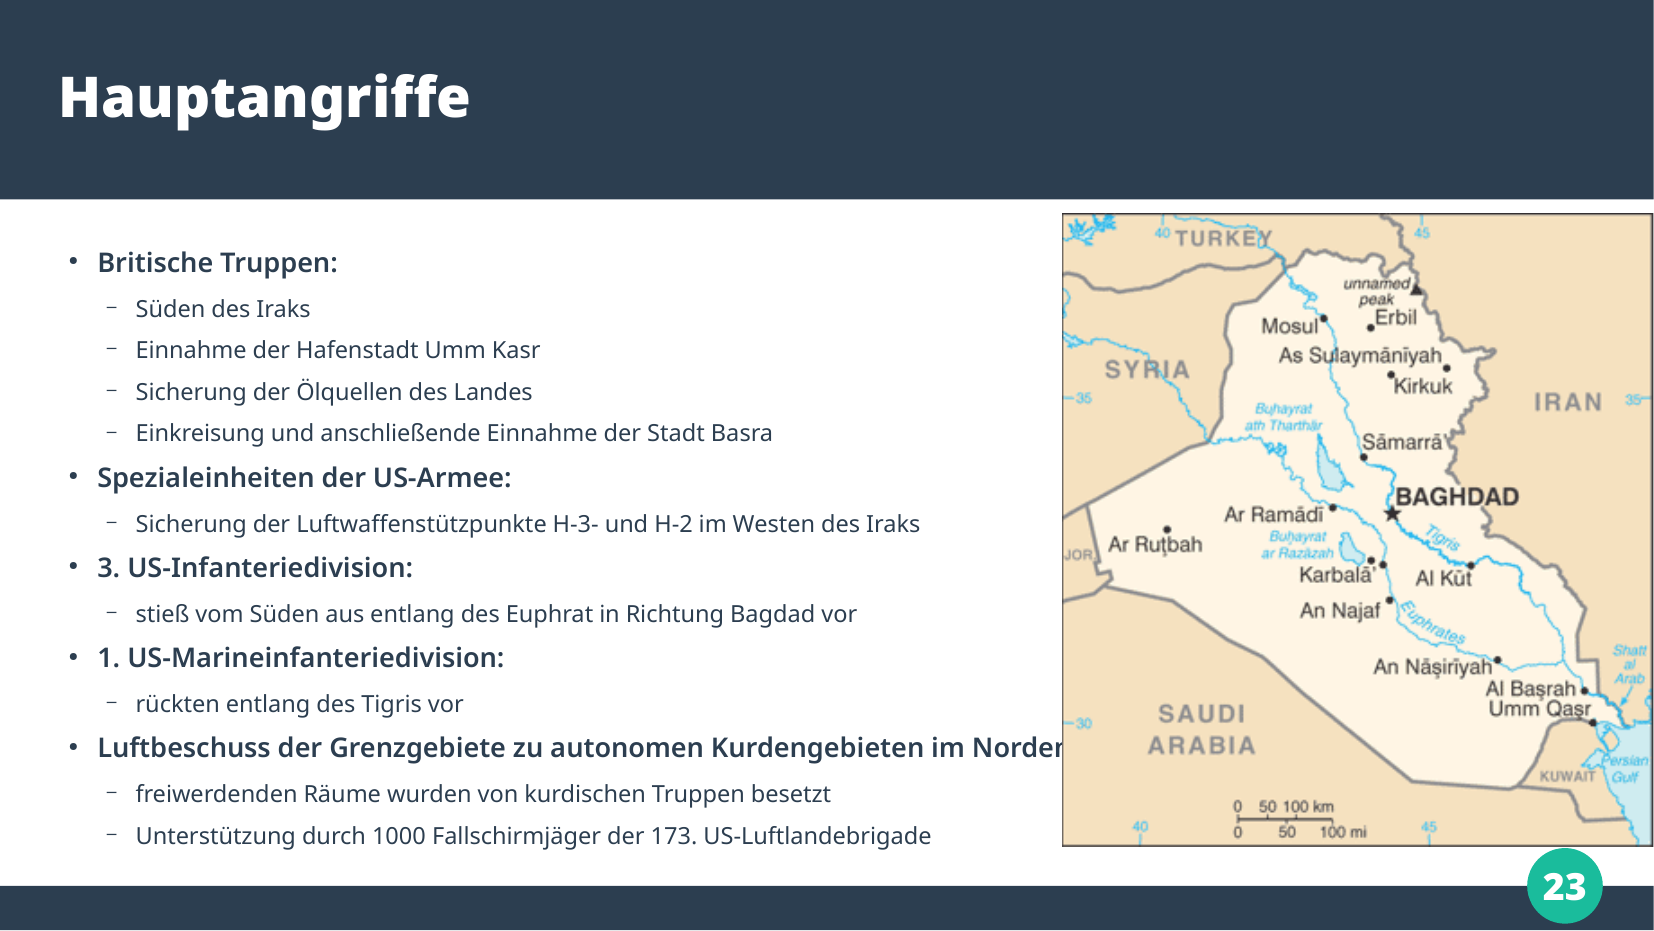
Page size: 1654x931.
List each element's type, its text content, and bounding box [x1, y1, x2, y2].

picture [1062, 213, 1654, 847]
title Hauptangriffe [59, 37, 1595, 155]
list Britische Truppen: Süden des Iraks Einnahme der Hafenstadt Umm Kasr Sicherung der Ölquellen des Landes Einkreisung und anschließende Einnahme der Stadt Basra Spezialeinheiten der US-Armee: Sicherung der Luftwaffenstützpunkte H-3- und H-2 im Westen des Iraks 3. US-Infanteriedivision: stieß vom Süden aus entlang des Euphrat in Richtung Bagdad vor 1. US-Marineinfanteriedivision: rückten entlang des Tigris vor Luftbeschuss der Grenzgebiete zu autonomen Kurdengebieten im Norden freiwerdenden Räume wurden von kurdischen Truppen besetzt Unterstützung durch 1000 Fallschirmjäger der 173. US-Luftlandebrigade [59, 243, 1595, 864]
